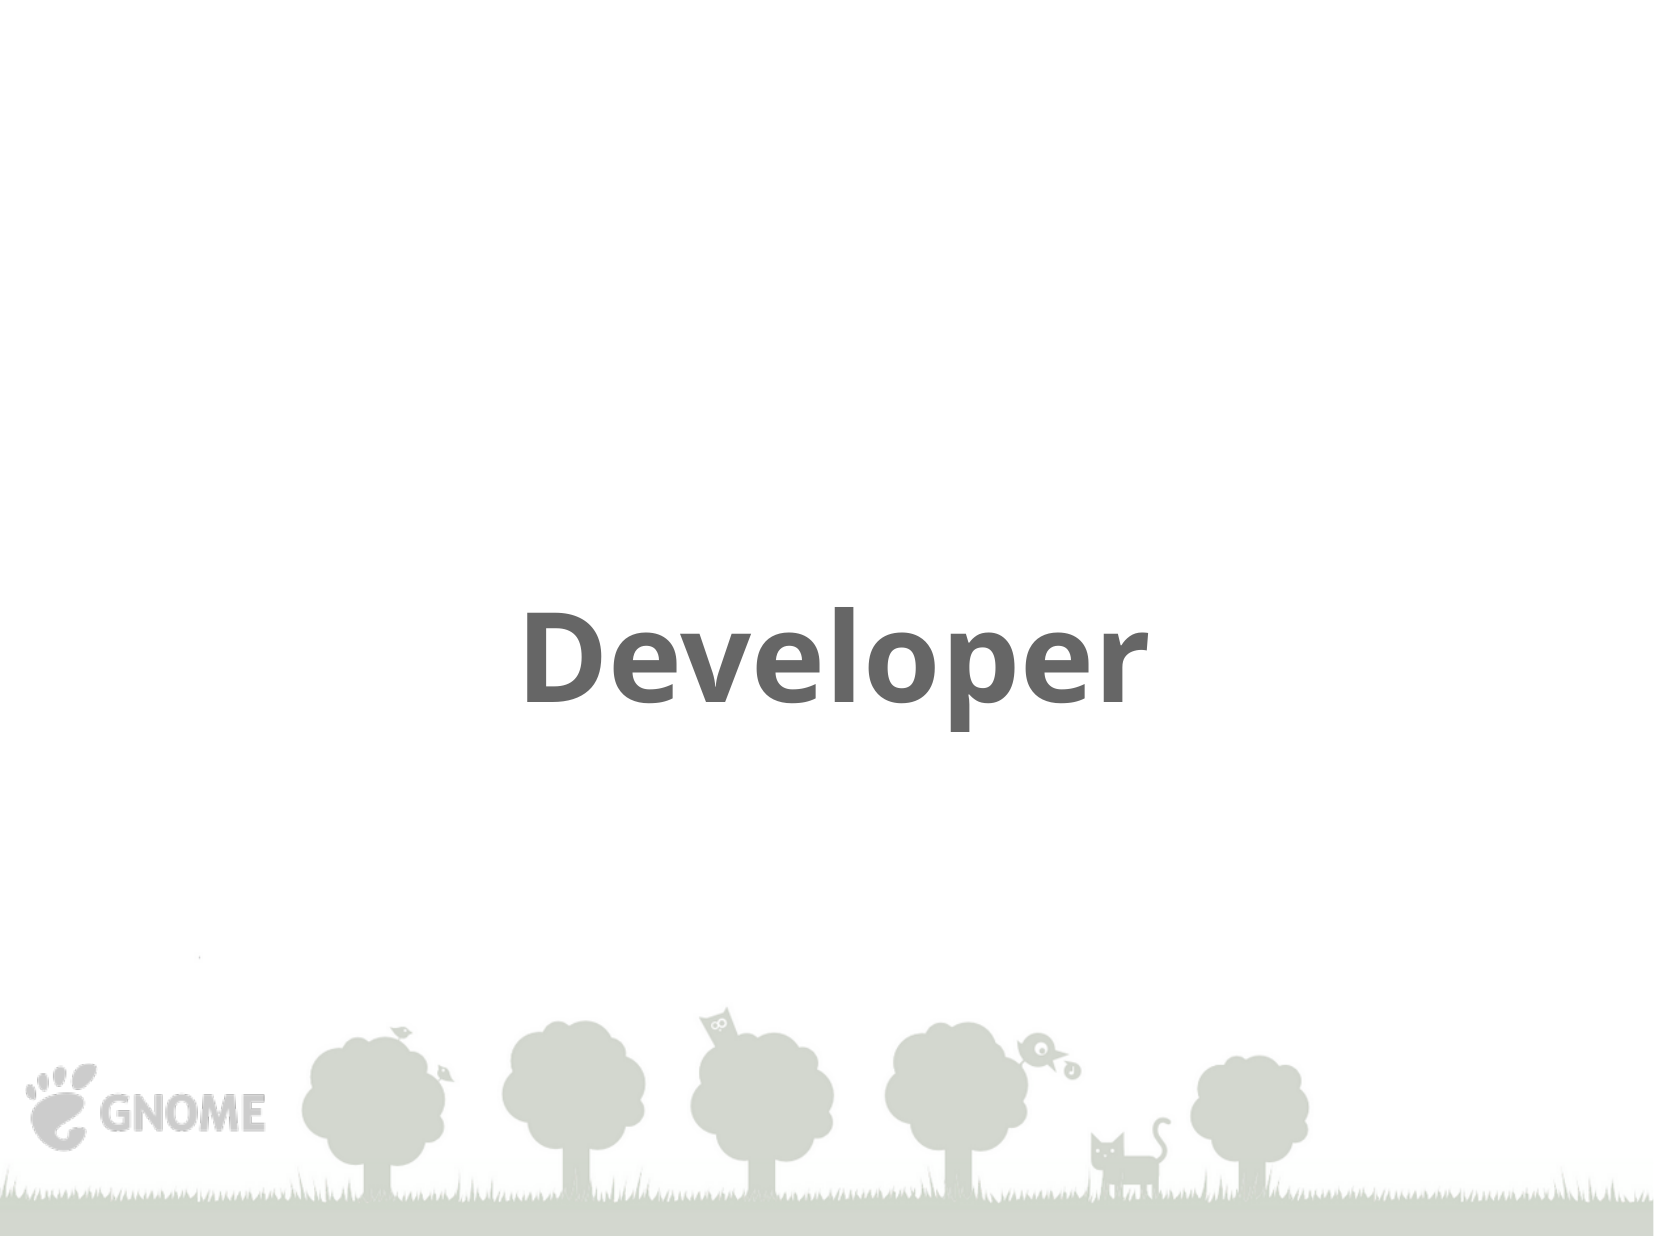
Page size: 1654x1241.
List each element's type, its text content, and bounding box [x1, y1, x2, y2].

picture [0, 944, 1654, 1236]
text_box Developer [501, 561, 1182, 717]
